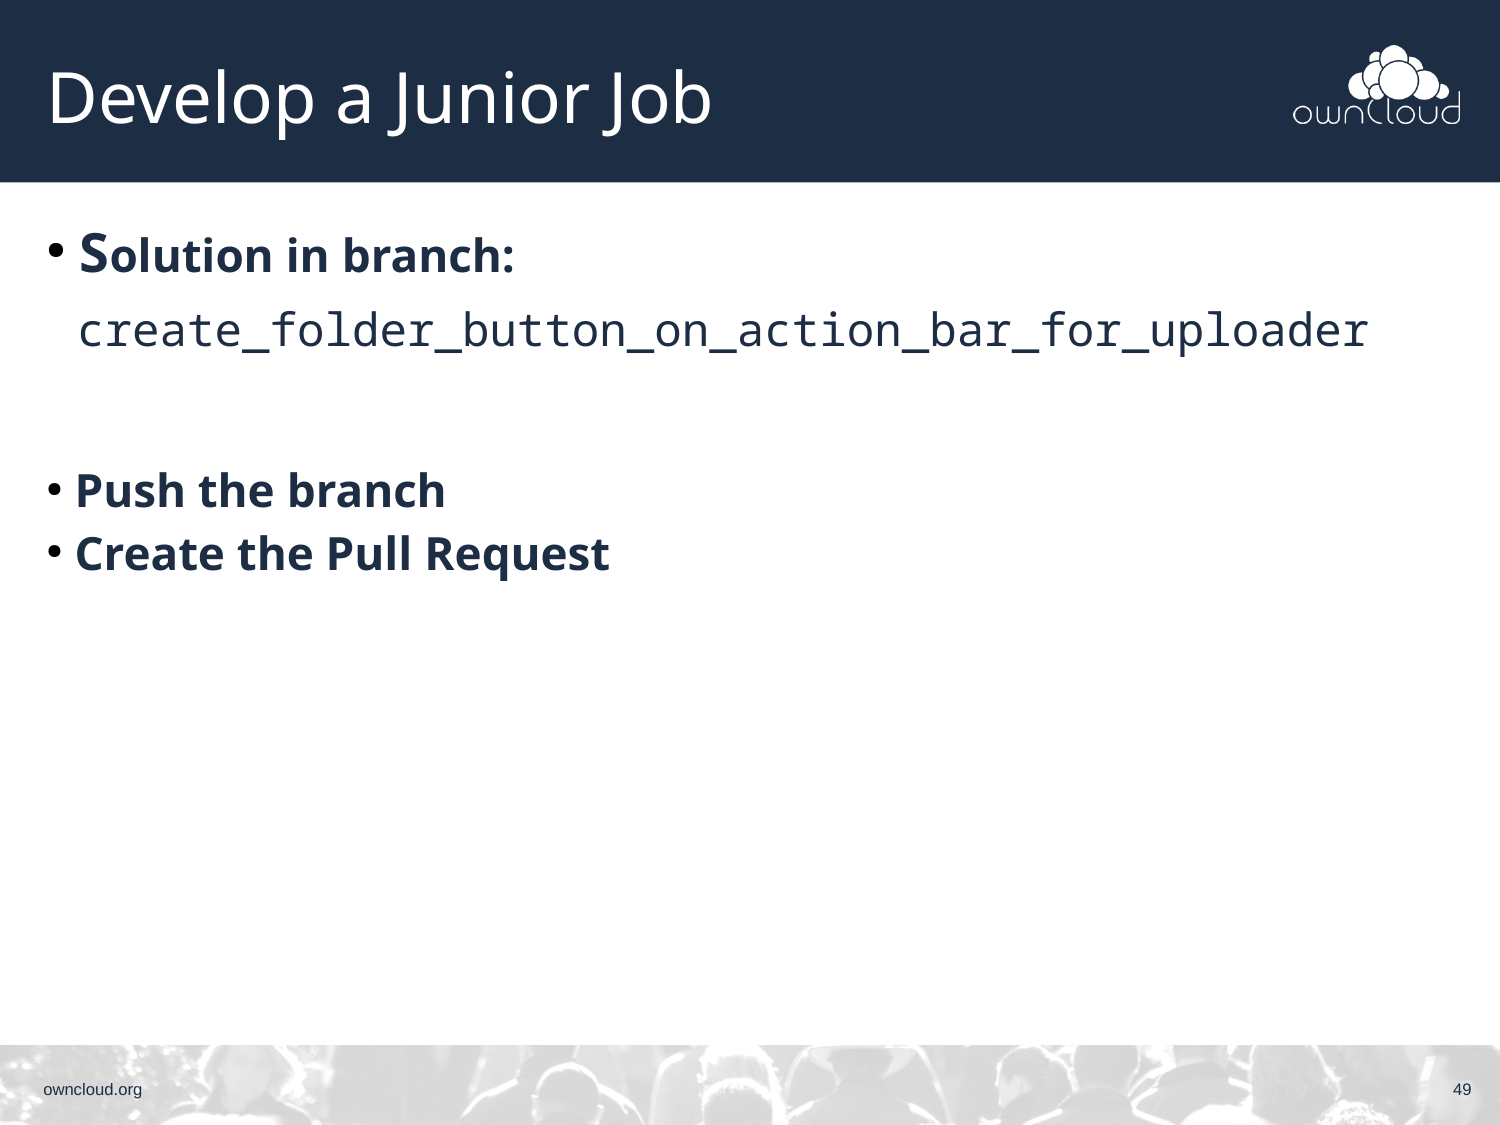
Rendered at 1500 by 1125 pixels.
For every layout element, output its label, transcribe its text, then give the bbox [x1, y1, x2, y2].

picture [1293, 45, 1460, 124]
title Develop a Junior Job [46, 5, 1258, 187]
list Solution in branch: create_folder_button_on_action_bar_for_uploader Push the branch Create the Pull Request [46, 214, 1465, 1026]
picture [0, 1045, 1500, 1125]
